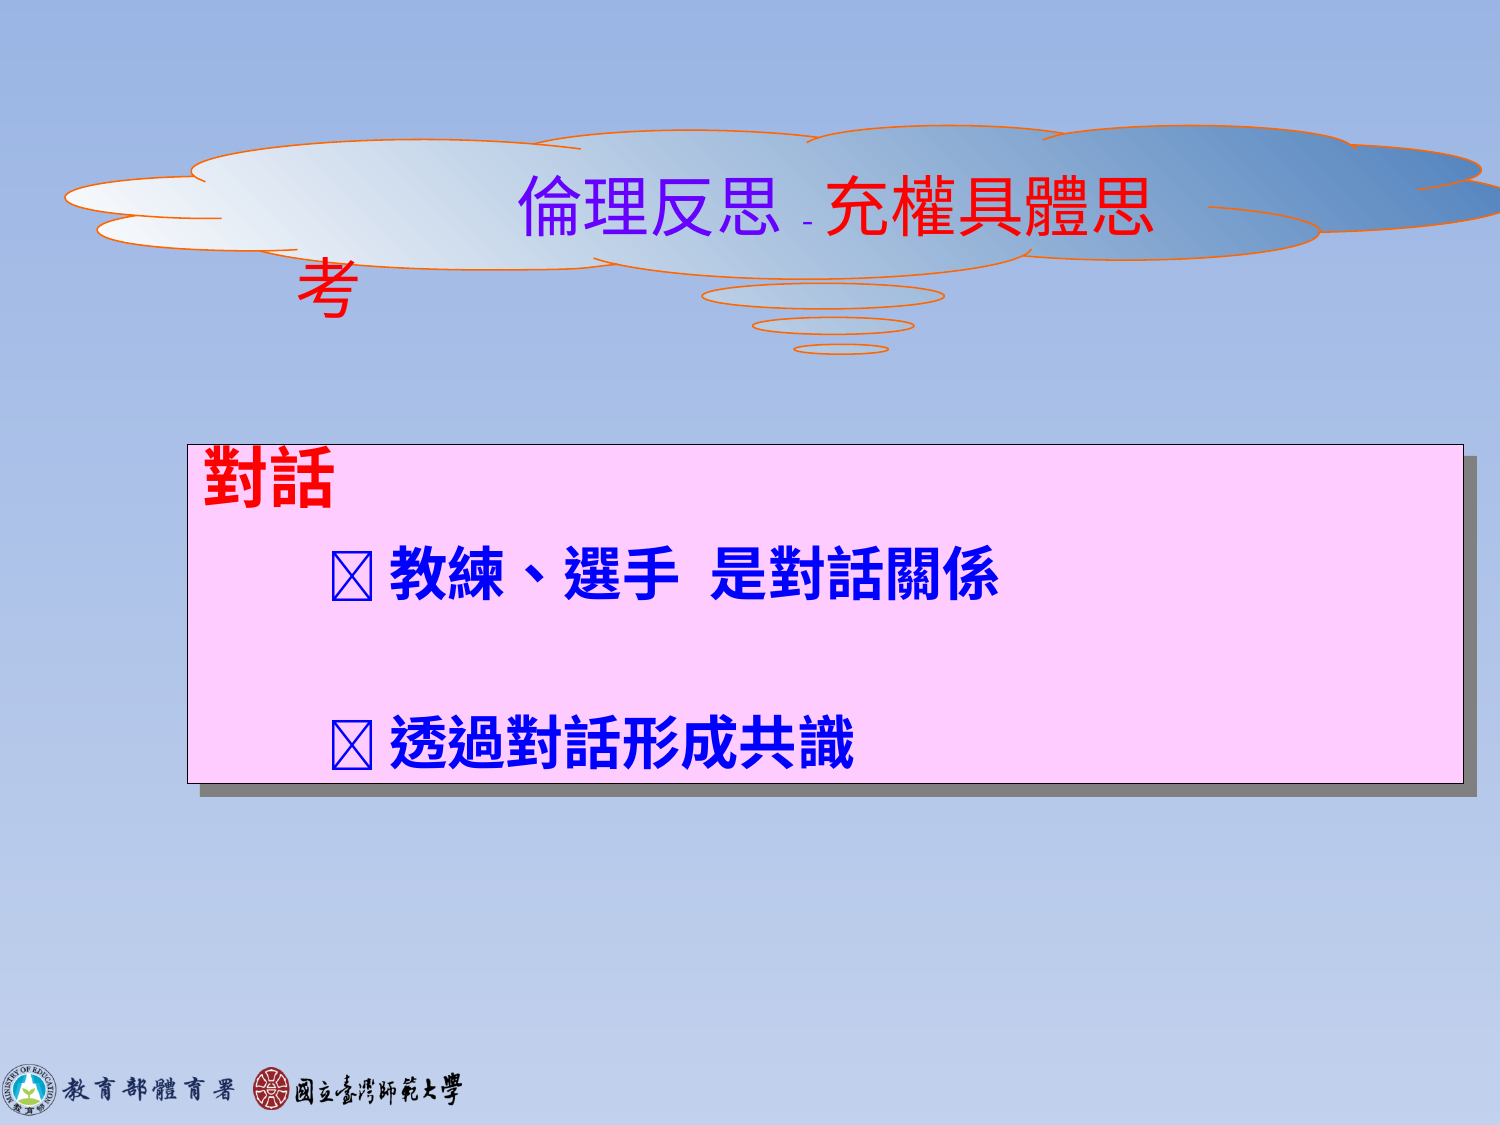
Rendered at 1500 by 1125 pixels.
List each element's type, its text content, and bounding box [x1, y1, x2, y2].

text_box 倫理反思-充權具體思考 [702, 283, 945, 309]
text_box 倫理反思-充權具體思考 [794, 344, 889, 355]
text_box 倫理反思-充權具體思考 [64, 125, 1500, 280]
text_box 對話 教練、選手 是對話關係 透過對話形成共識 [187, 444, 1463, 783]
text_box 倫理反思-充權具體思考 [752, 317, 914, 335]
